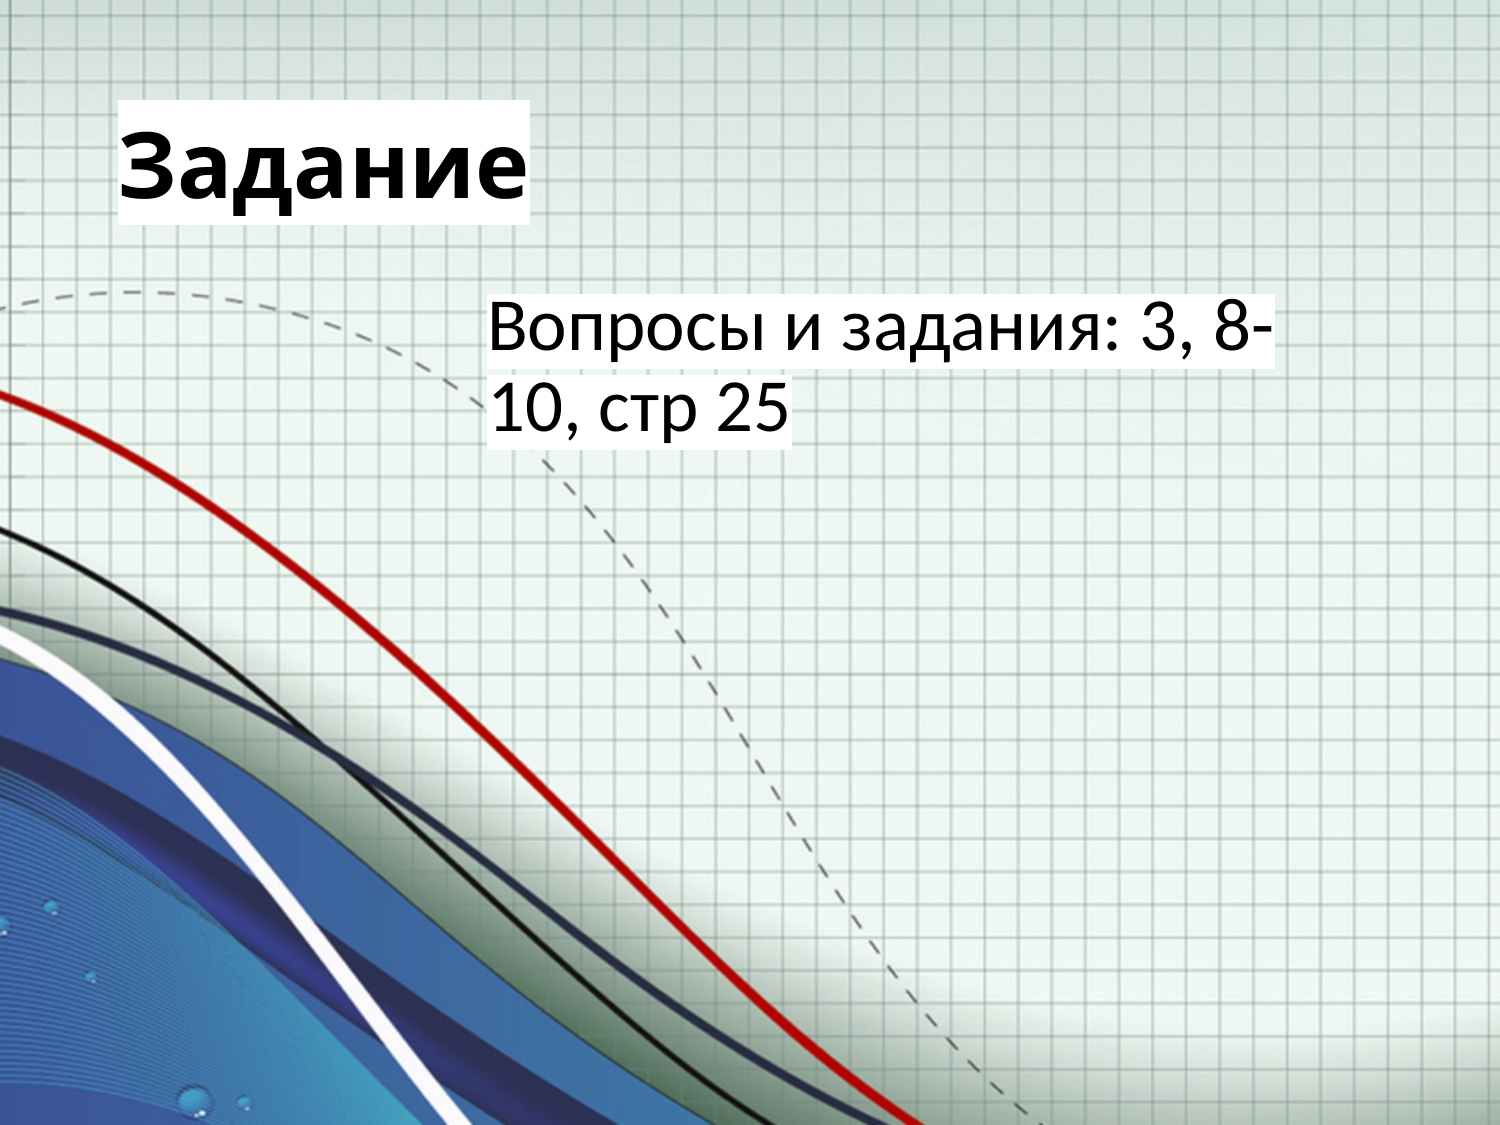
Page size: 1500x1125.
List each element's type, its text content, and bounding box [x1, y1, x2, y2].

title Задание [103, 59, 1397, 278]
list Вопросы и задания: 3, 8-10, стр 25 [472, 278, 1382, 993]
picture [0, 0, 1500, 1125]
